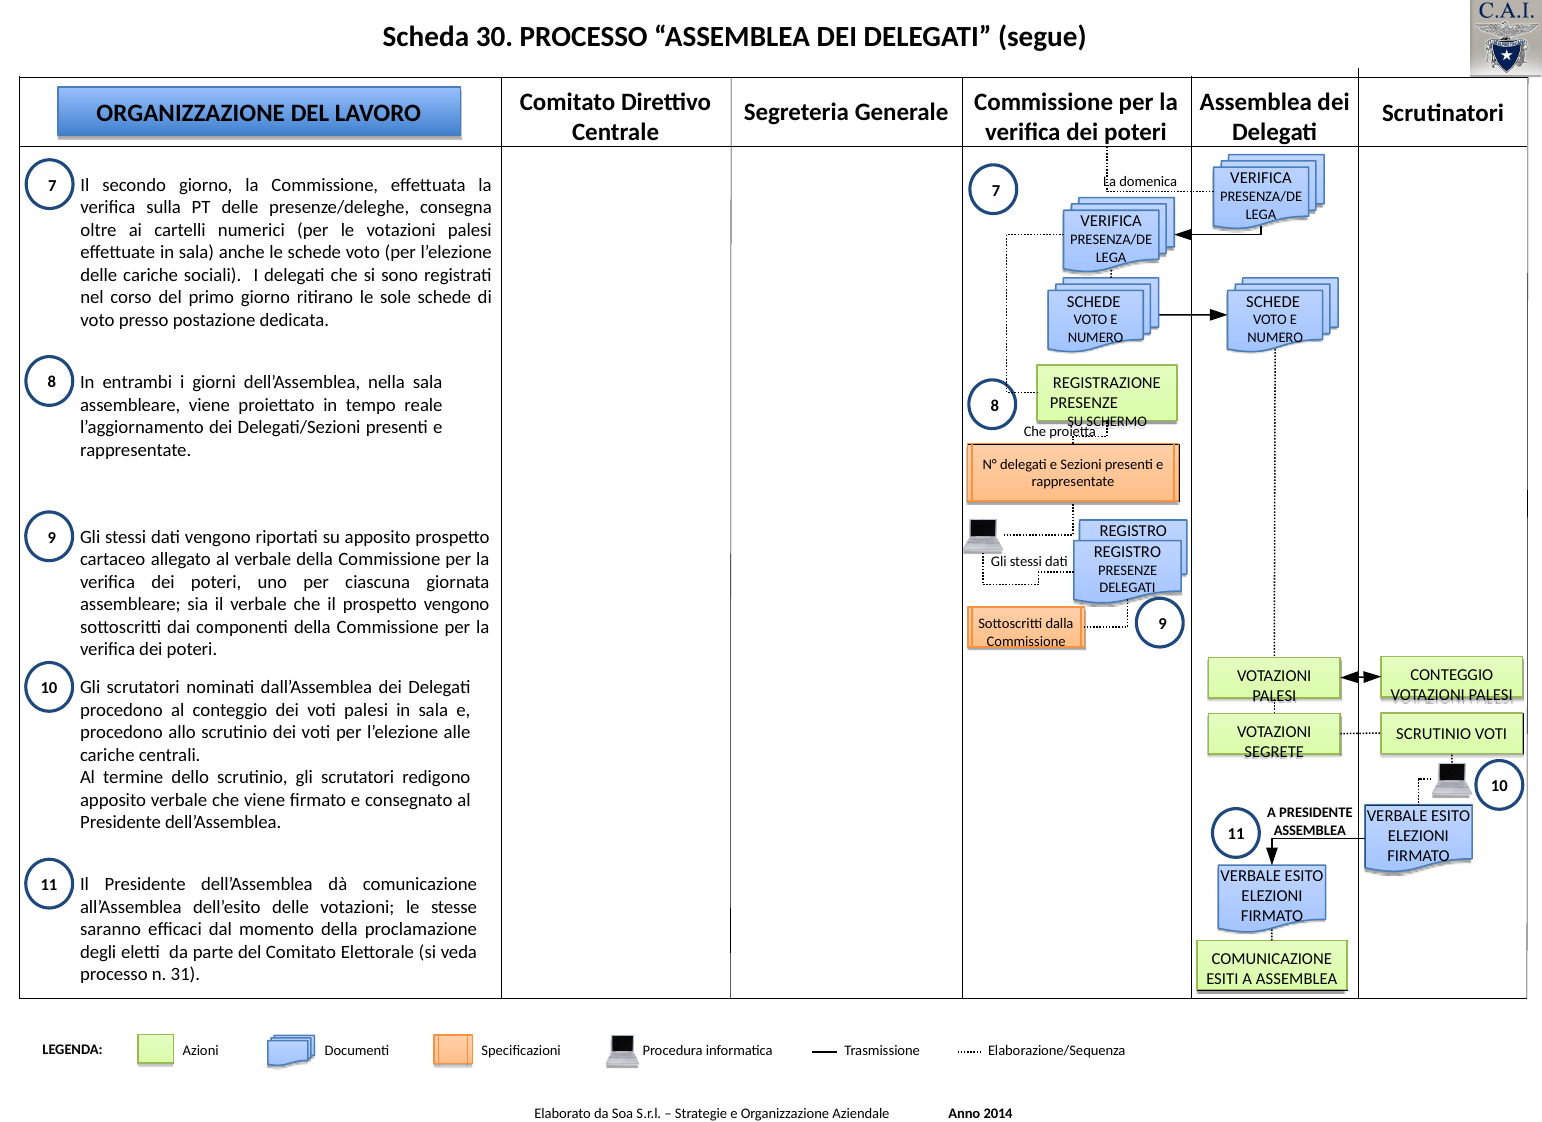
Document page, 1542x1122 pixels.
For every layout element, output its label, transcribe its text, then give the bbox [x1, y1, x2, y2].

text_box 9 [1136, 598, 1184, 647]
text_box N° delegati e Sezioni presenti e rappresentate [973, 444, 1173, 501]
text_box VOTAZIONI PALESI [1208, 657, 1340, 698]
text_box Trasmissione [829, 1033, 960, 1067]
text_box Gli scrutatori nominati dall’Assemblea dei Delegati procedono al conteggio dei voti palesi in sala e, procedono allo scrutinio dei voti per l’elezione alle cariche centrali. Al termine dello scrutinio, gli scrutatori redigono apposito verbale che viene firmato e consegnato al Presidente dell’Assemblea. [64, 667, 506, 842]
picture [1470, 0, 1542, 75]
text_box VERBALE ESITO ELEZIONI FIRMATO [1364, 804, 1473, 872]
text_box VERIFICA PRESENZA/DELEGA [1213, 154, 1325, 229]
text_box LEGENDA: [27, 1032, 134, 1066]
picture [962, 518, 1004, 552]
text_box Gli stessi dati [965, 544, 1073, 578]
text_box SCHEDE VOTO E NUMERO [1227, 277, 1339, 352]
text_box Gli stessi dati vengono riportati su apposito prospetto cartaceo allegato al verbale della Commissione per la verifica dei poteri, uno per ciascuna giornata assembleare; sia il verbale che il prospetto vengono sottoscritti dai componenti della Commissione per la verifica dei poteri. [64, 517, 506, 667]
text_box Il secondo giorno, la Commissione, effettuata la verifica sulla PT delle presenze/deleghe, consegna oltre ai cartelli numerici (per le votazioni palesi effettuate in sala) anche le schede voto (per l’elezione delle cariche sociali). I delegati che si sono registrati nel corso del primo giorno ritirano le sole schede di voto presso postazione dedicata. [65, 164, 507, 340]
text_box Procedura informatica [627, 1033, 811, 1067]
text_box 9 [25, 511, 73, 561]
text_box ORGANIZZAZIONE DEL LAVORO [58, 87, 461, 135]
text_box Azioni [167, 1032, 268, 1066]
text_box [138, 1034, 167, 1063]
text_box Comitato Direttivo Centrale [500, 78, 731, 146]
text_box Specificazioni [466, 1033, 597, 1066]
text_box Che proietta [968, 414, 1151, 448]
text_box Scheda 30. PROCESSO “ASSEMBLEA DEI DELEGATI” (segue) [0, 0, 1471, 74]
text_box Sottoscritti dalla Commissione [973, 607, 1080, 647]
text_box 8 [25, 356, 73, 406]
picture [605, 1035, 627, 1066]
text_box VERIFICA PRESENZA/DELEGA [1063, 197, 1175, 272]
text_box SCRUTINIO VOTI [1381, 713, 1523, 753]
text_box 8 [968, 379, 1016, 429]
text_box A PRESIDENTE ASSEMBLEA [1218, 795, 1401, 847]
text_box Elaborato da Soa S.r.l. – Strategie e Organizzazione Aziendale Anno 2014 [2, 1096, 1542, 1122]
text_box CONTEGGIO VOTAZIONI PALESI [1381, 656, 1523, 697]
text_box 10 [25, 662, 64, 712]
text_box [267, 1035, 315, 1066]
text_box 7 [969, 164, 1017, 214]
text_box Commissione per la verifica dei poteri [961, 78, 1191, 146]
text_box Scrutinatori [1358, 78, 1528, 146]
text_box VERBALE ESITO ELEZIONI FIRMATO [1218, 865, 1326, 932]
text_box REGISTRO PRESENZE DELEGATI [1079, 519, 1187, 575]
text_box Segreteria Generale [731, 77, 962, 145]
text_box [434, 1035, 473, 1063]
text_box Documenti [309, 1033, 440, 1067]
text_box Elaborazione/Sequenza [973, 1032, 1147, 1066]
text_box Il Presidente dell’Assemblea dà comunicazione all’Assemblea dell’esito delle votazioni; le stesse saranno efficaci dal momento della proclamazione degli eletti da parte del Comitato Elettorale (si veda processo n. 31). [64, 864, 506, 994]
text_box 11 [25, 859, 73, 908]
picture [1431, 762, 1473, 796]
text_box La domenica [1006, 163, 1221, 197]
text_box 10 [1475, 760, 1523, 810]
text_box 7 [26, 159, 73, 209]
text_box SCHEDE VOTO E NUMERO [1048, 277, 1159, 352]
text_box VOTAZIONI SEGRETE [1208, 713, 1340, 754]
text_box REGISTRAZIONE PRESENZE SU SCHERMO [1037, 365, 1177, 420]
text_box In entrambi i giorni dell’Assemblea, nella sala assembleare, viene proiettato in tempo reale l’aggiornamento dei Delegati/Sezioni presenti e rappresentate. [65, 362, 507, 469]
text_box REGISTRO PRESENZE DELEGATI [1073, 540, 1182, 603]
text_box Assemblea dei Delegati [1190, 77, 1359, 145]
text_box COMUNICAZIONE ESITI A ASSEMBLEA [1197, 940, 1347, 990]
text_box 11 [1212, 808, 1260, 858]
